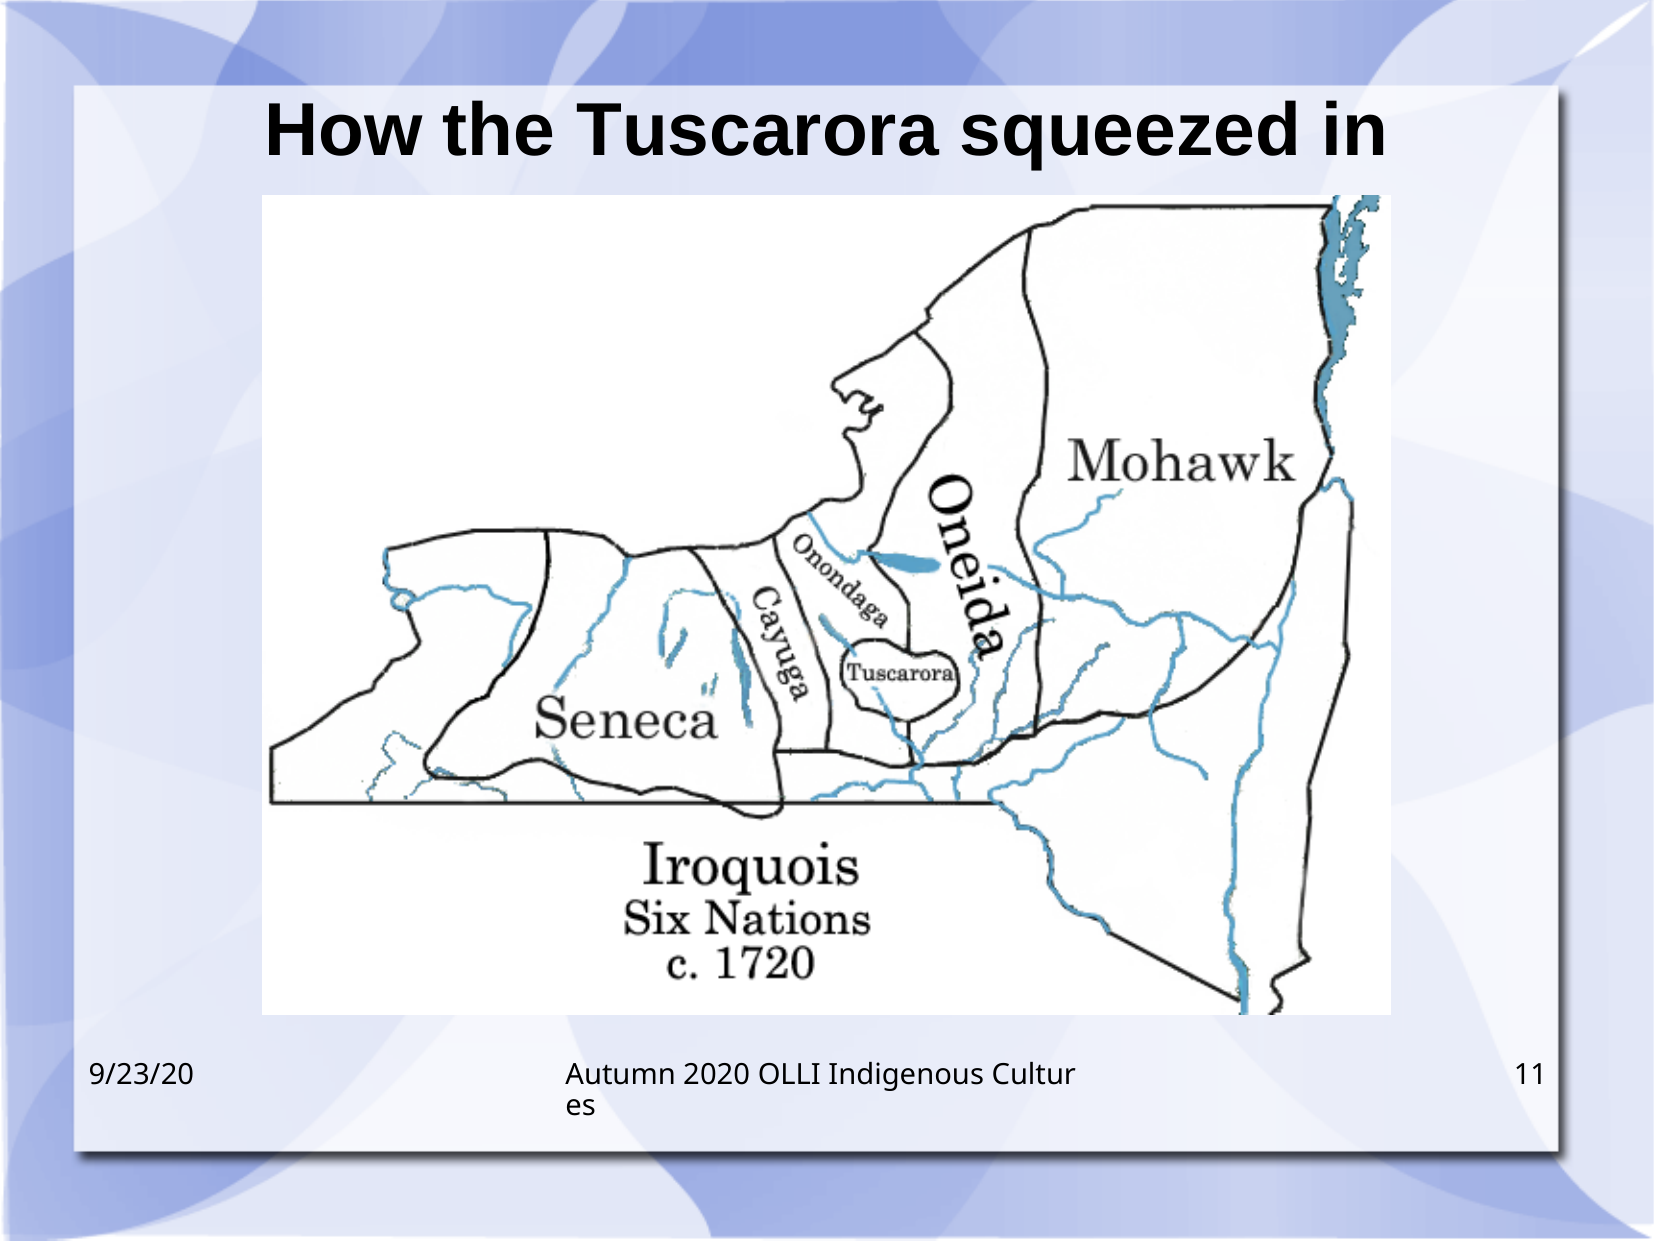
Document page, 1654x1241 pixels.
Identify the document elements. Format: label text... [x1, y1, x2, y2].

title How the Tuscarora squeezed in [82, 25, 1571, 233]
picture [0, 0, 1654, 1241]
